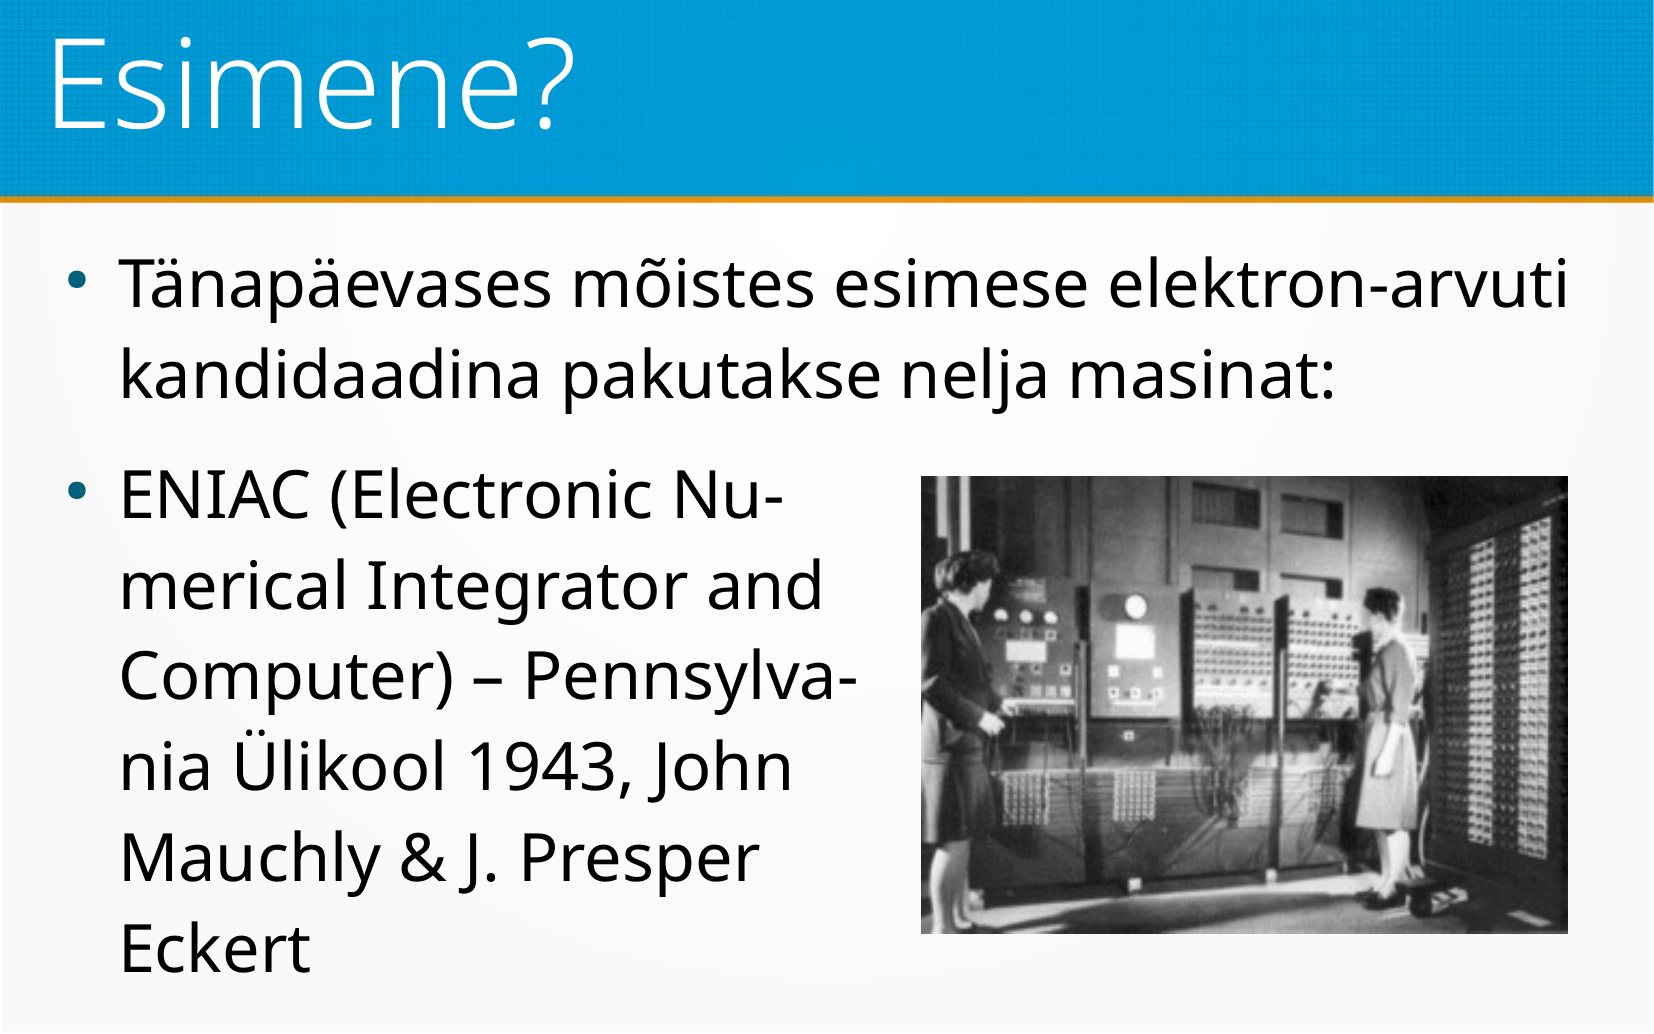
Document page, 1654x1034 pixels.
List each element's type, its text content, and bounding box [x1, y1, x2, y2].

picture [0, 195, 1654, 1034]
list Tänapäevases mõistes esimese elektron-arvuti kandidaadina pakutakse nelja masinat: ENIAC (Electronic Nu- merical Integrator and Computer) – Pennsylva- nia Ülikool 1943, John Mauchly & J. Presper Eckert [47, 236, 1607, 1002]
title Esimene? [43, 0, 1619, 166]
